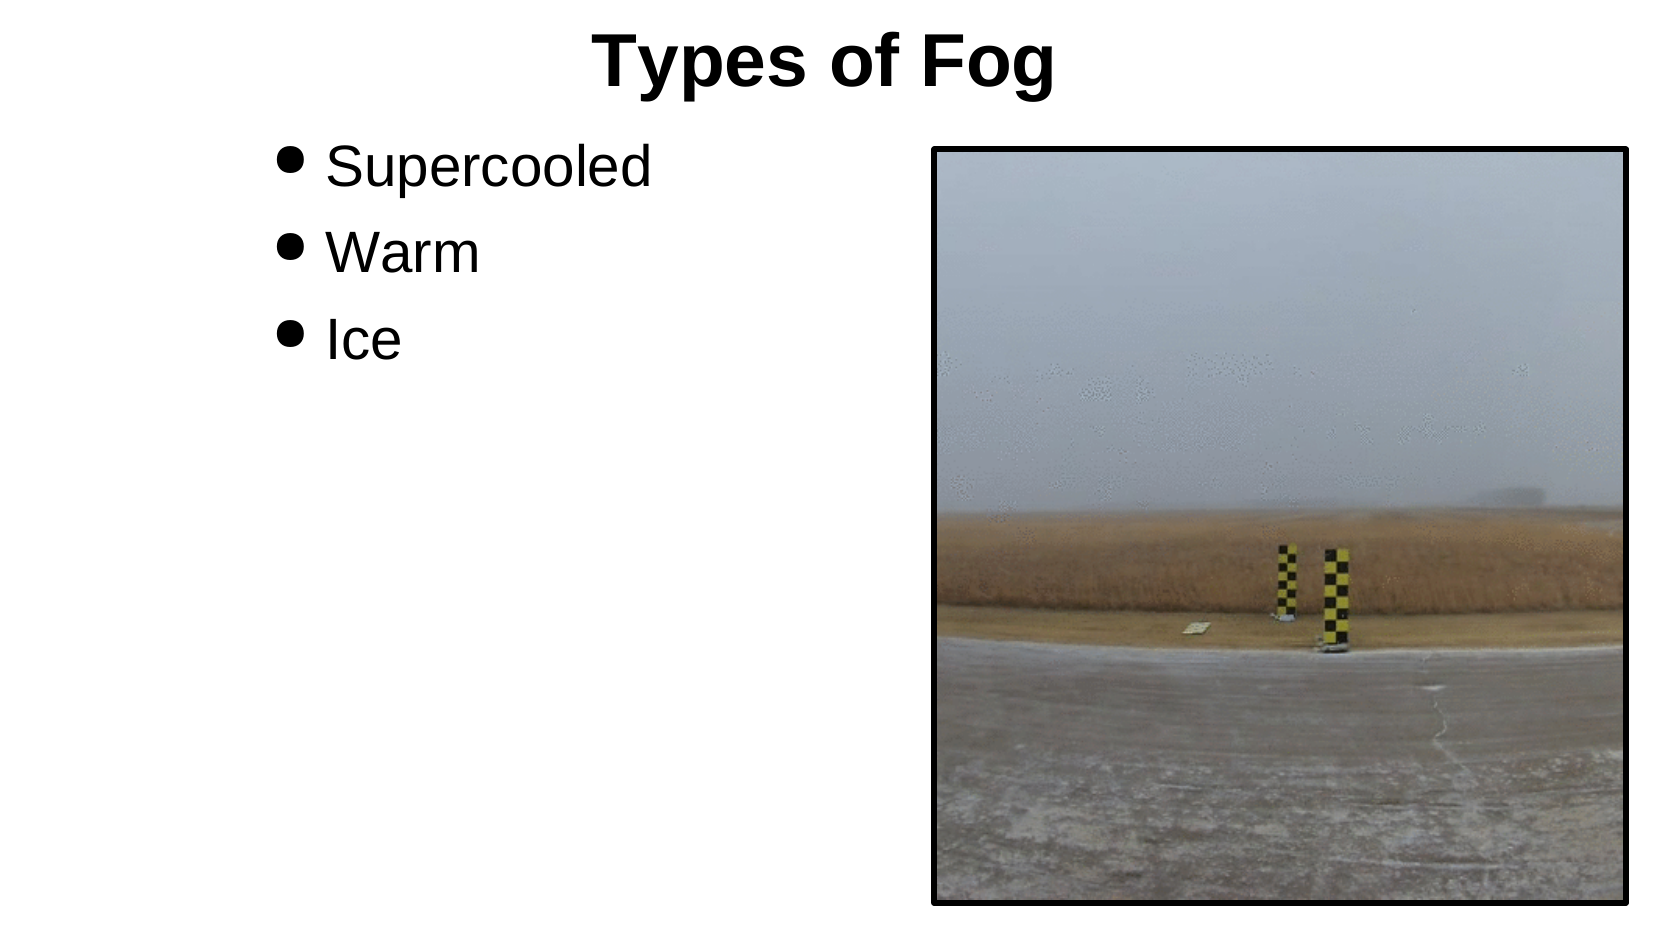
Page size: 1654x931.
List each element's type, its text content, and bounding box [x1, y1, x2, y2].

text_box Supercooled Warm Ice [4, 120, 938, 379]
title Types of Fog [0, 5, 1654, 107]
picture [937, 152, 1623, 901]
